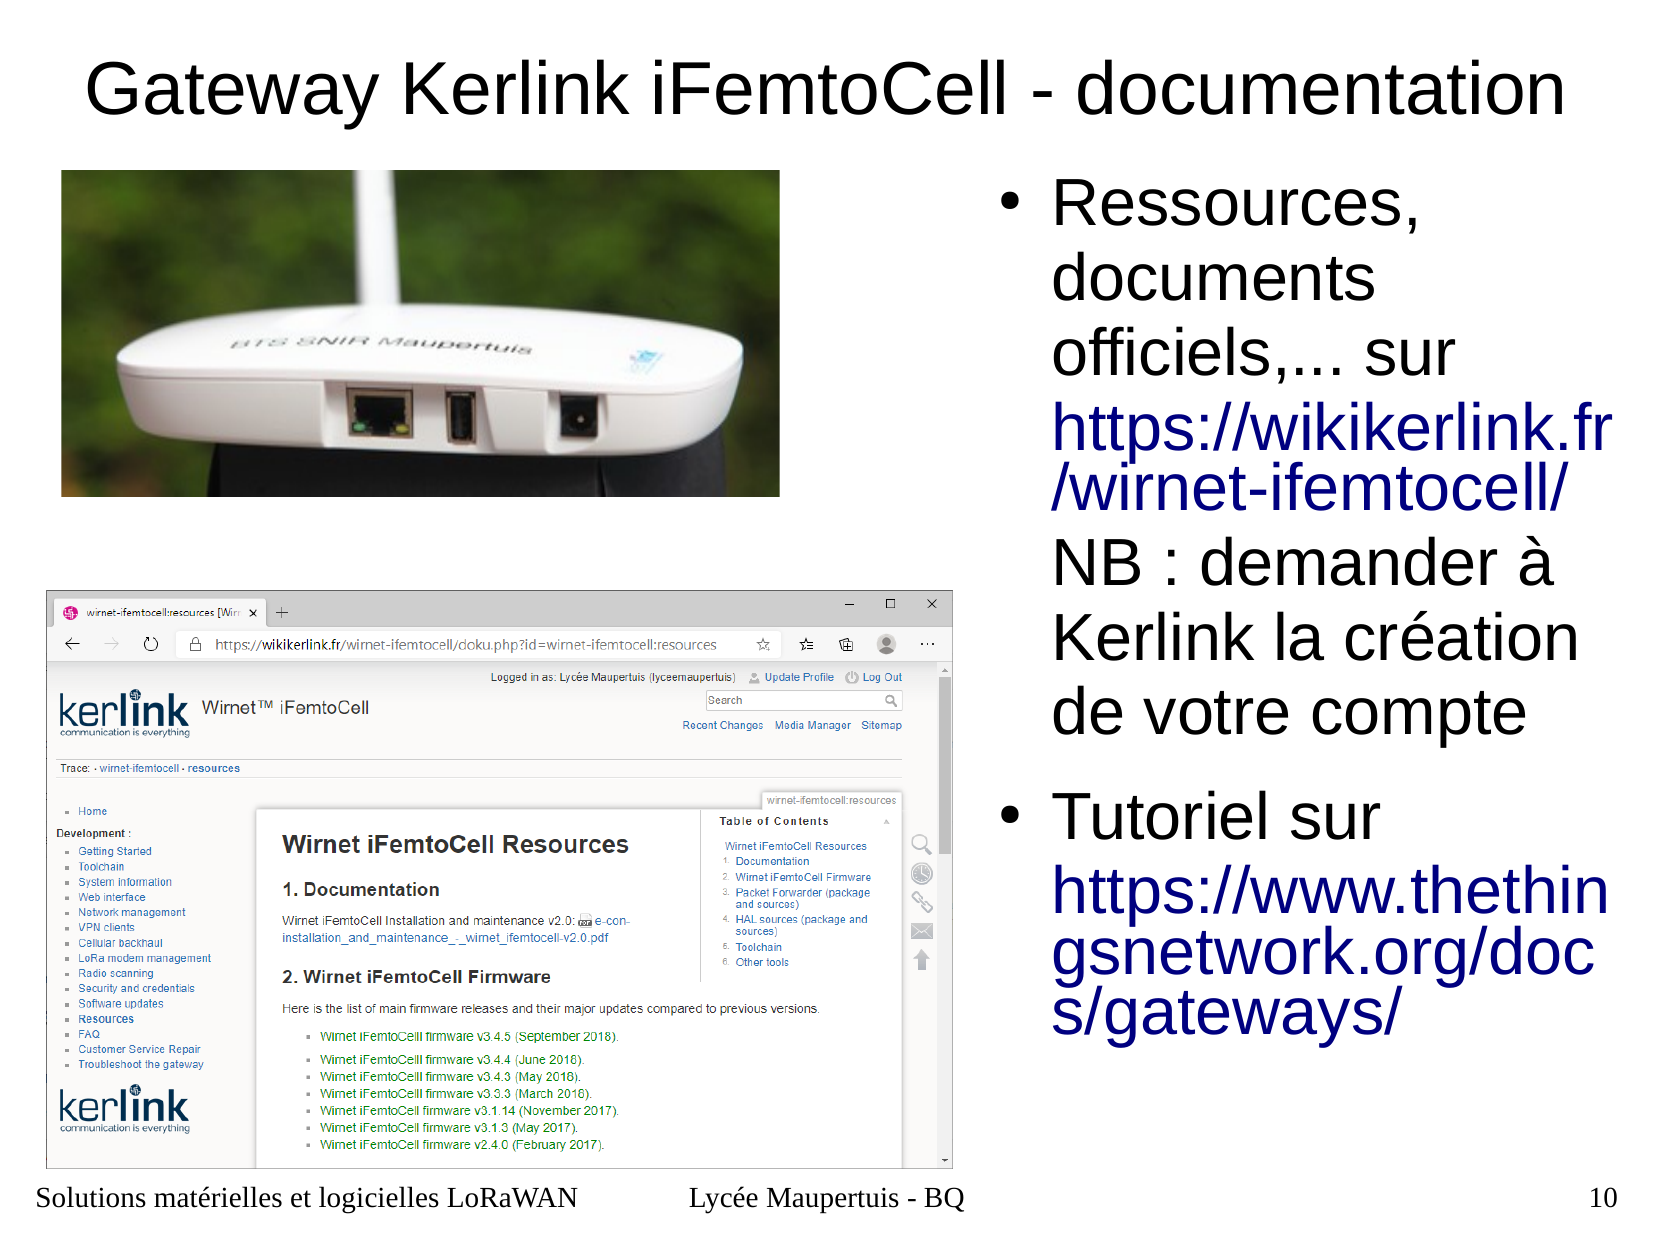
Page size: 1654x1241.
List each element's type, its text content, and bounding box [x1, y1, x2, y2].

picture [61, 170, 780, 497]
title Gateway Kerlink iFemtoCell - documentation [35, 35, 1619, 142]
list Ressources, documents officiels,... sur https://wikikerlink.fr/wirnet-ifemtocell/NB : demander à Kerlink la création de votre compte Tutoriel sur https://www.thethingsnetwork.org/docs/gateways/ [980, 165, 1619, 1170]
picture [46, 590, 953, 1169]
